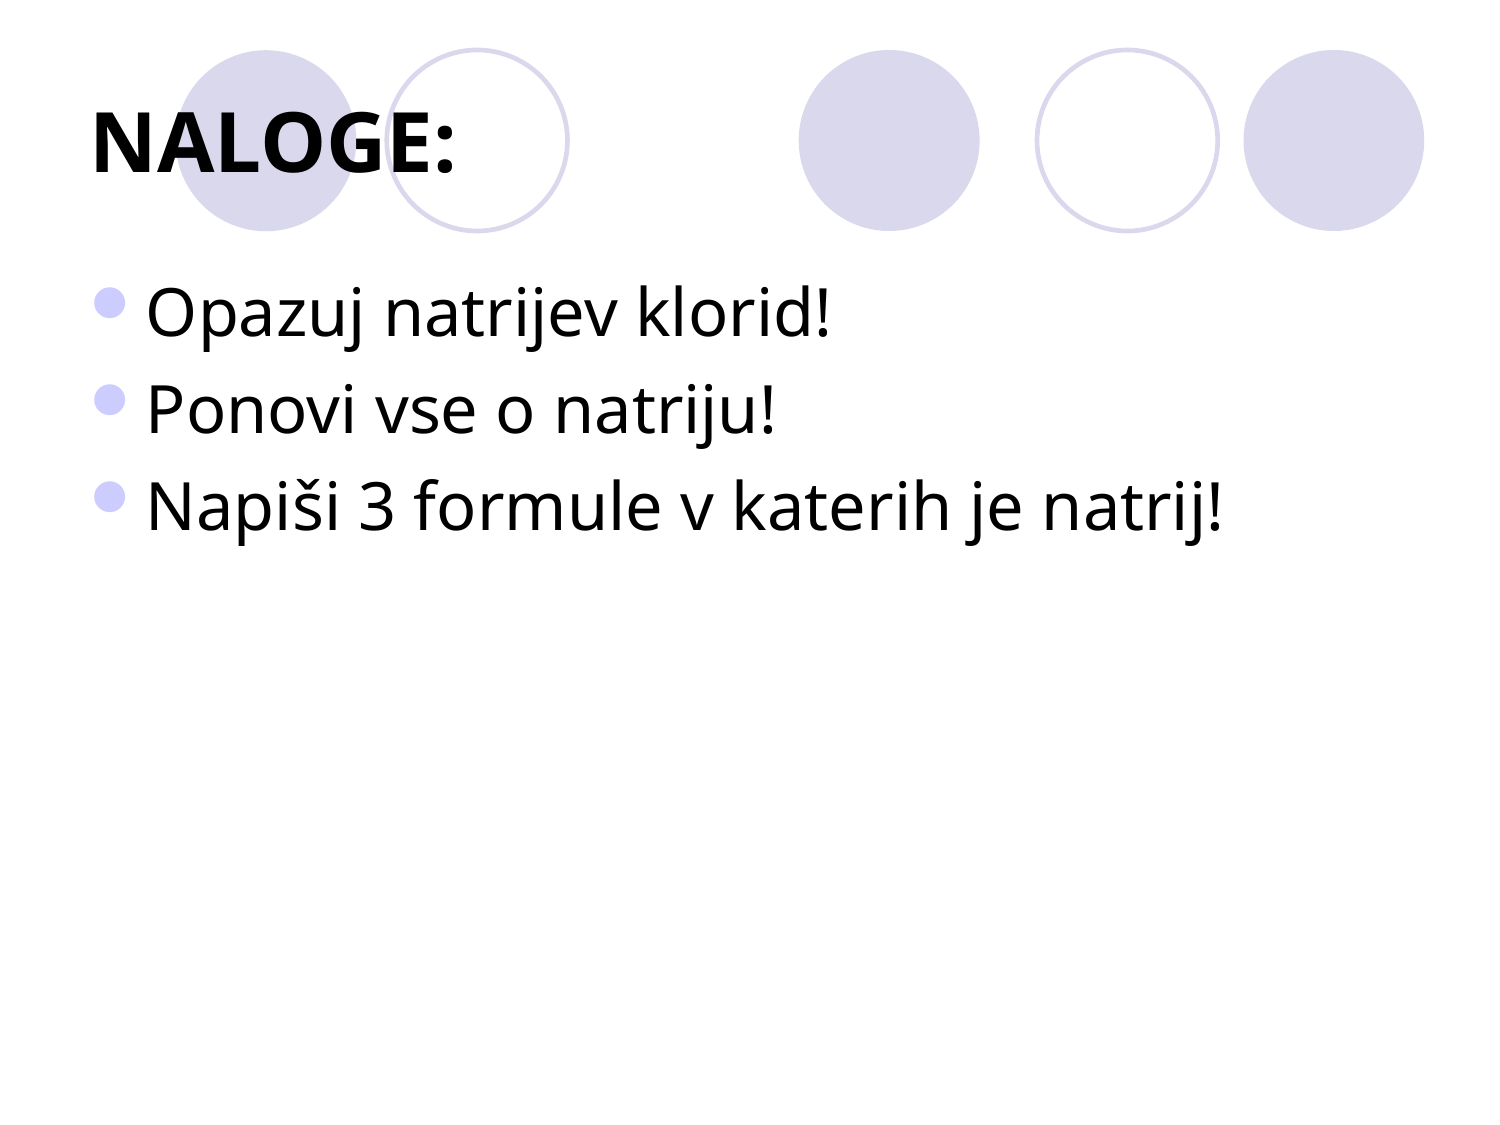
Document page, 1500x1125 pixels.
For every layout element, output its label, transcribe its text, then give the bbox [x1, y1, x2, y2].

title NALOGE: [75, 45, 1425, 233]
list Opazuj natrijev klorid! Ponovi vse o natriju! Napiši 3 formule v katerih je natrij! [75, 262, 1425, 1006]
